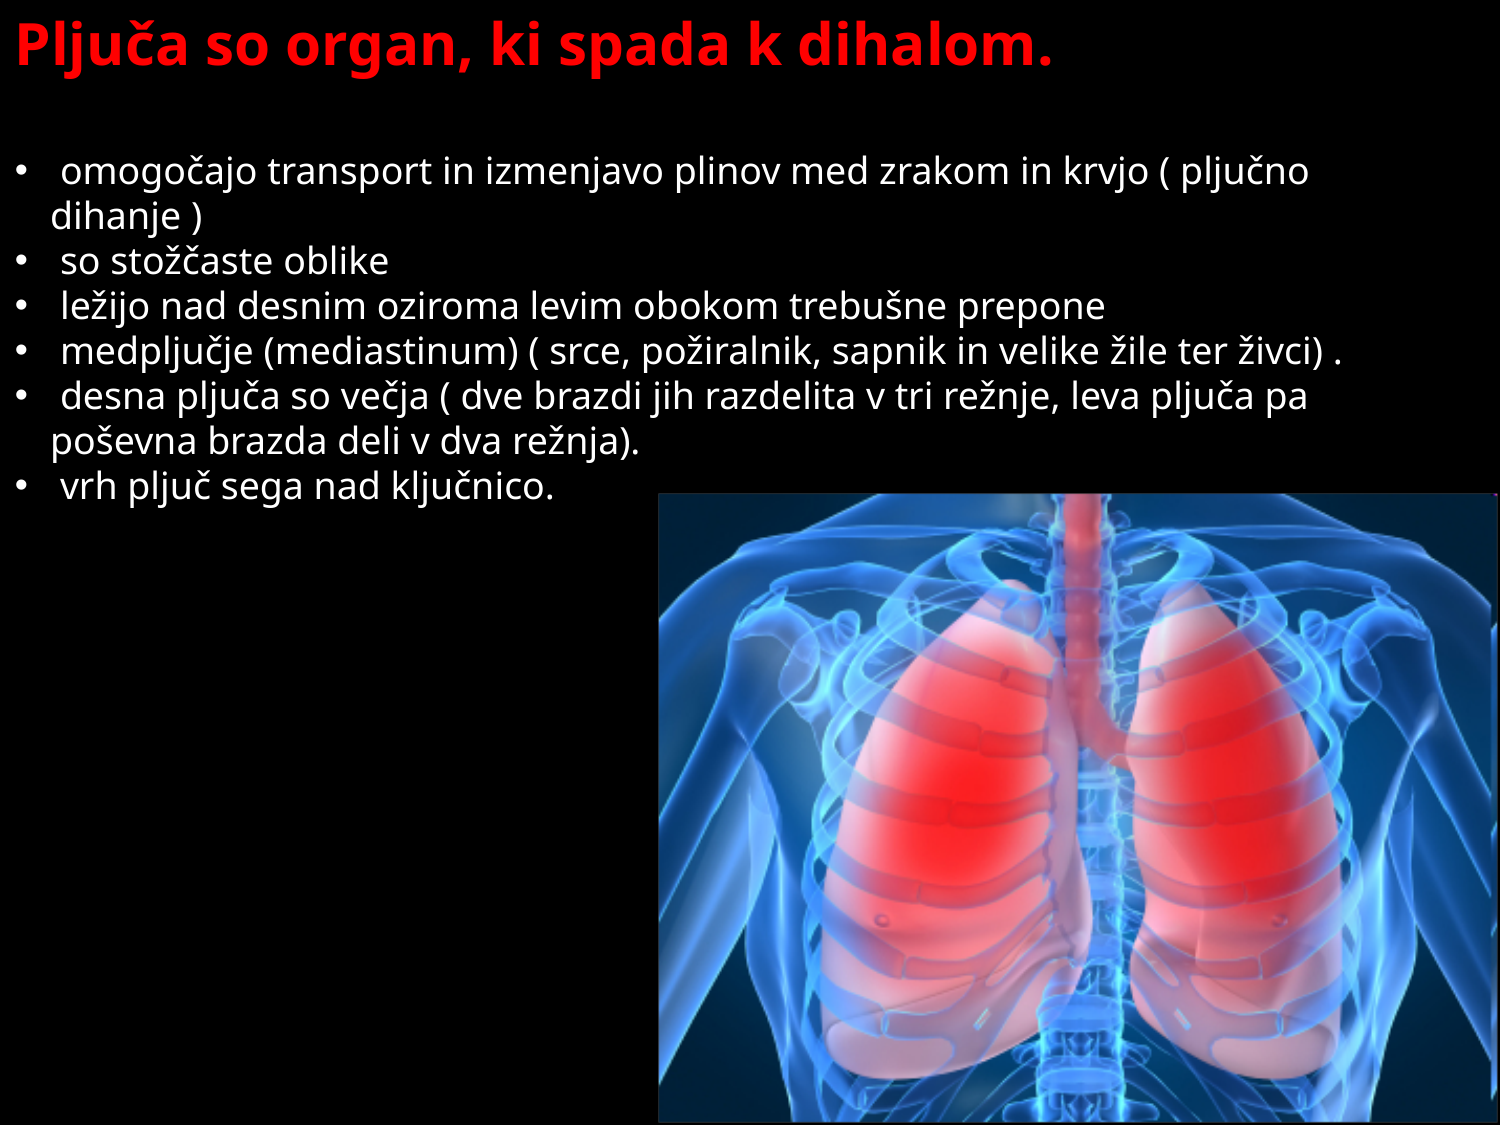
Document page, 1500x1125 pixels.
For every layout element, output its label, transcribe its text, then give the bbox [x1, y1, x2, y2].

text_box Pljuča so organ, ki spada k dihalom. omogočajo transport in izmenjavo plinov med zrakom in krvjo ( pljučno dihanje ) so stožčaste oblike ležijo nad desnim oziroma levim obokom trebušne prepone medpljučje (mediastinum) ( srce, požiralnik, sapnik in velike žile ter živci) . desna pljuča so večja ( dve brazdi jih razdelita v tri režnje, leva pljuča pa poševna brazda deli v dva režnja). vrh pljuč sega nad ključnico. [0, 0, 1407, 605]
picture [657, 492, 1500, 1125]
